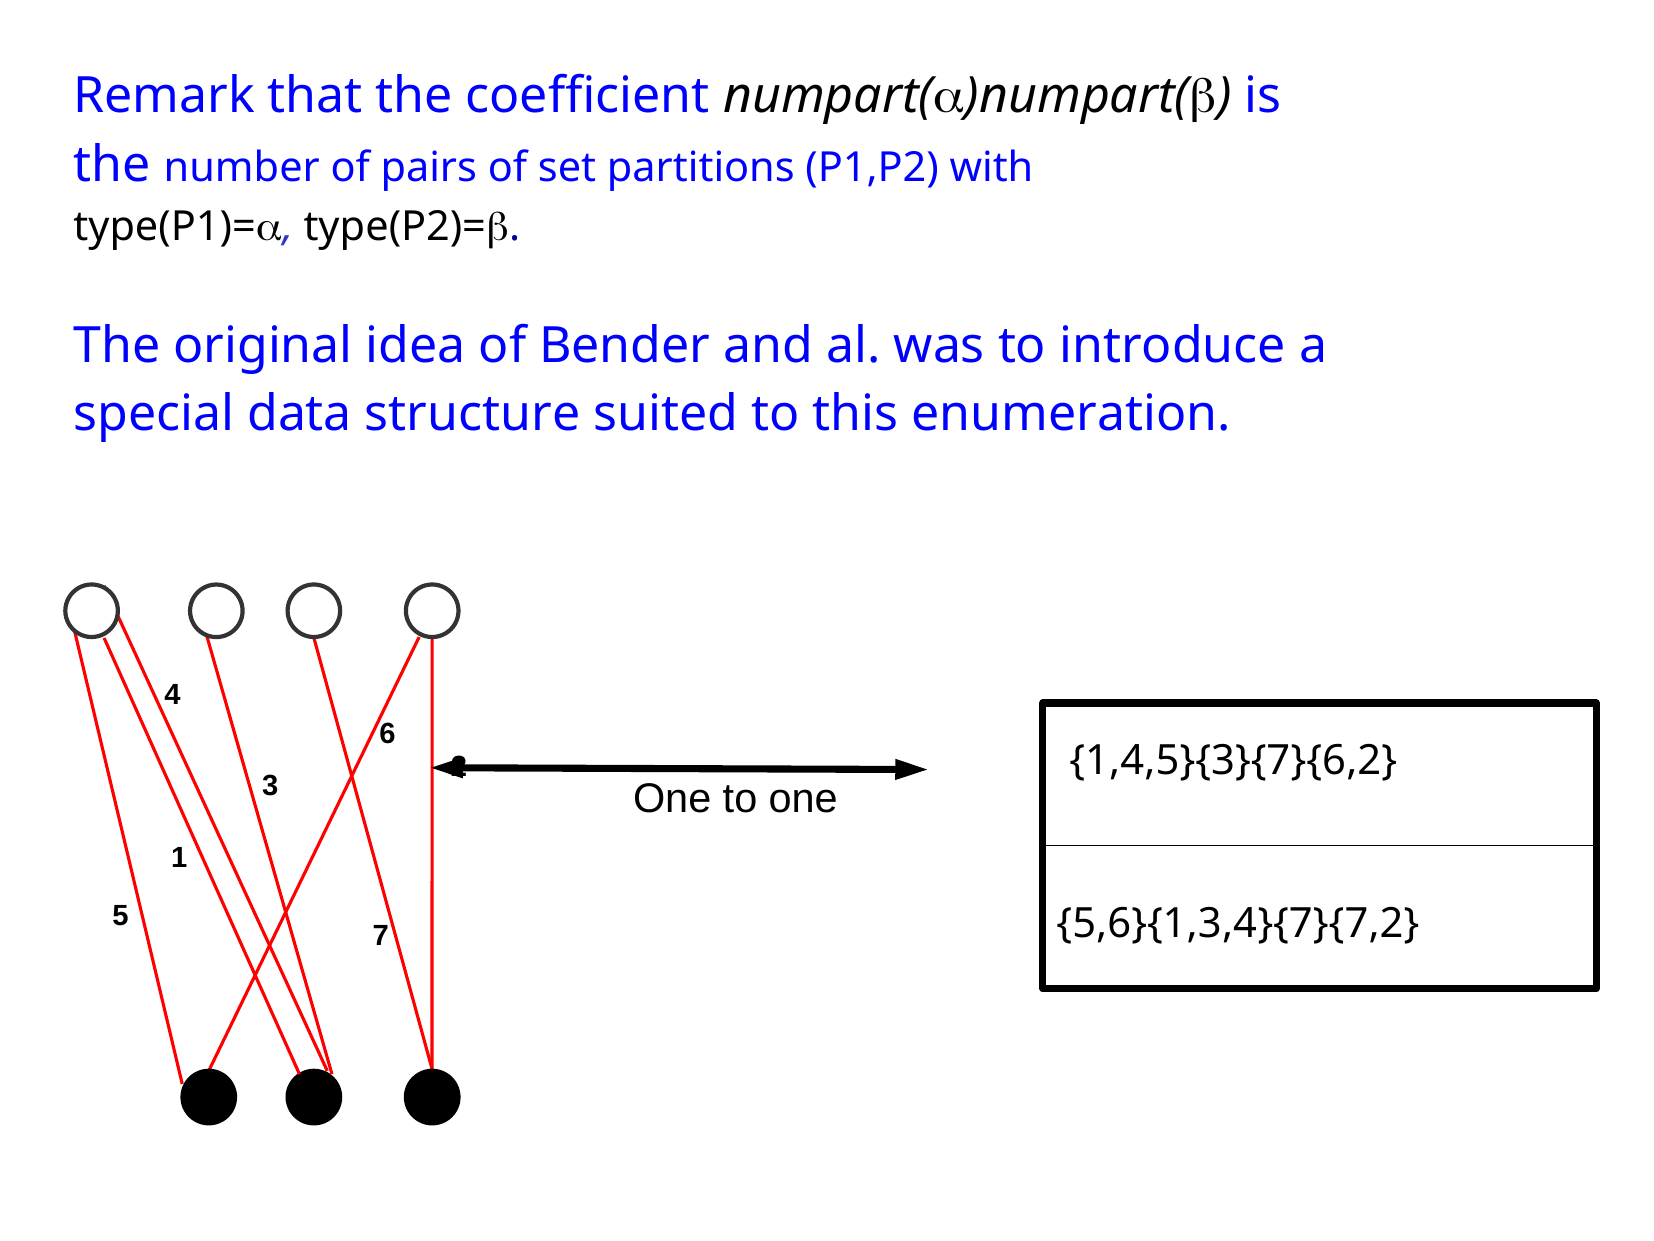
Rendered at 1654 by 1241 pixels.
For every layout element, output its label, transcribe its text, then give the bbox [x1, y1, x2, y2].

text_box 3 [247, 761, 298, 815]
text_box 6 [364, 709, 416, 763]
text_box 5 [97, 891, 149, 946]
text_box [65, 584, 118, 638]
text_box 1 [156, 833, 207, 887]
text_box [182, 1070, 236, 1124]
text_box [287, 1070, 341, 1124]
text_box 2 [436, 742, 487, 796]
text_box {5,6}{1,3,4}{7}{7,2} [1041, 885, 1609, 958]
text_box [405, 1070, 459, 1124]
text_box Remark that the coefficient numpart(α)numpart(β) is the number of pairs of set partitions (P1,P2) with type(P1)=, type(P2)=. The original idea of Bender and al. was to introduce a special data structure suited to this enumeration. [58, 52, 1600, 463]
text_box {1,4,5}{3}{7}{6,2} [1054, 722, 1576, 795]
text_box 4 [149, 670, 201, 724]
text_box [190, 584, 243, 638]
text_box 7 [357, 911, 409, 965]
text_box One to one [618, 768, 856, 831]
